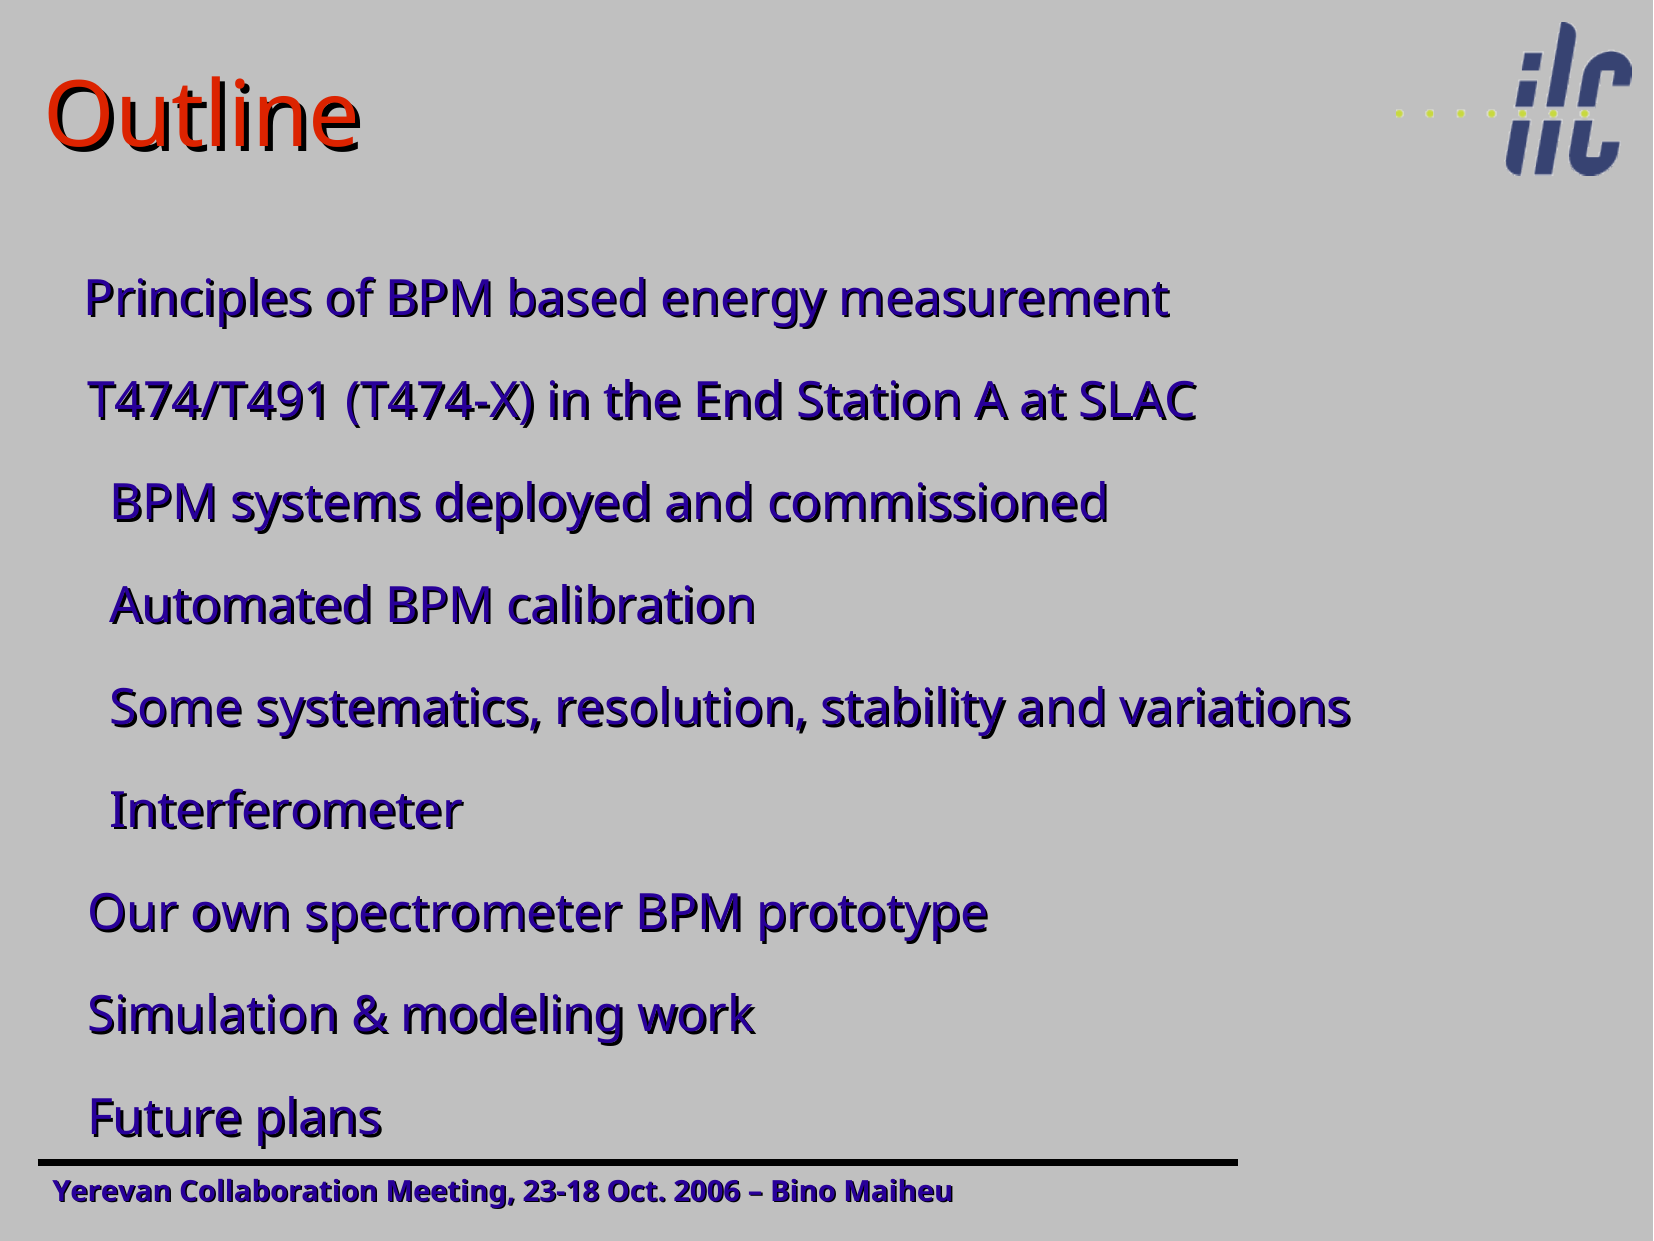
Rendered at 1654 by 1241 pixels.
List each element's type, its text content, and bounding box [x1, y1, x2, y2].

text_box Yerevan Collaboration Meeting, 23-18 Oct. 2006 – Bino Maiheu [37, 1162, 996, 1213]
picture [1396, 22, 1632, 176]
text_box Principles of BPM based energy measurement T474/T491 (T474-X) in the End Station A at SLAC BPM systems deployed and commissioned Automated BPM calibration Some systematics, resolution, stability and variations Interferometer Our own spectrometer BPM prototype Simulation & modeling work Future plans [59, 220, 1303, 1019]
title Outline [17, 39, 388, 183]
